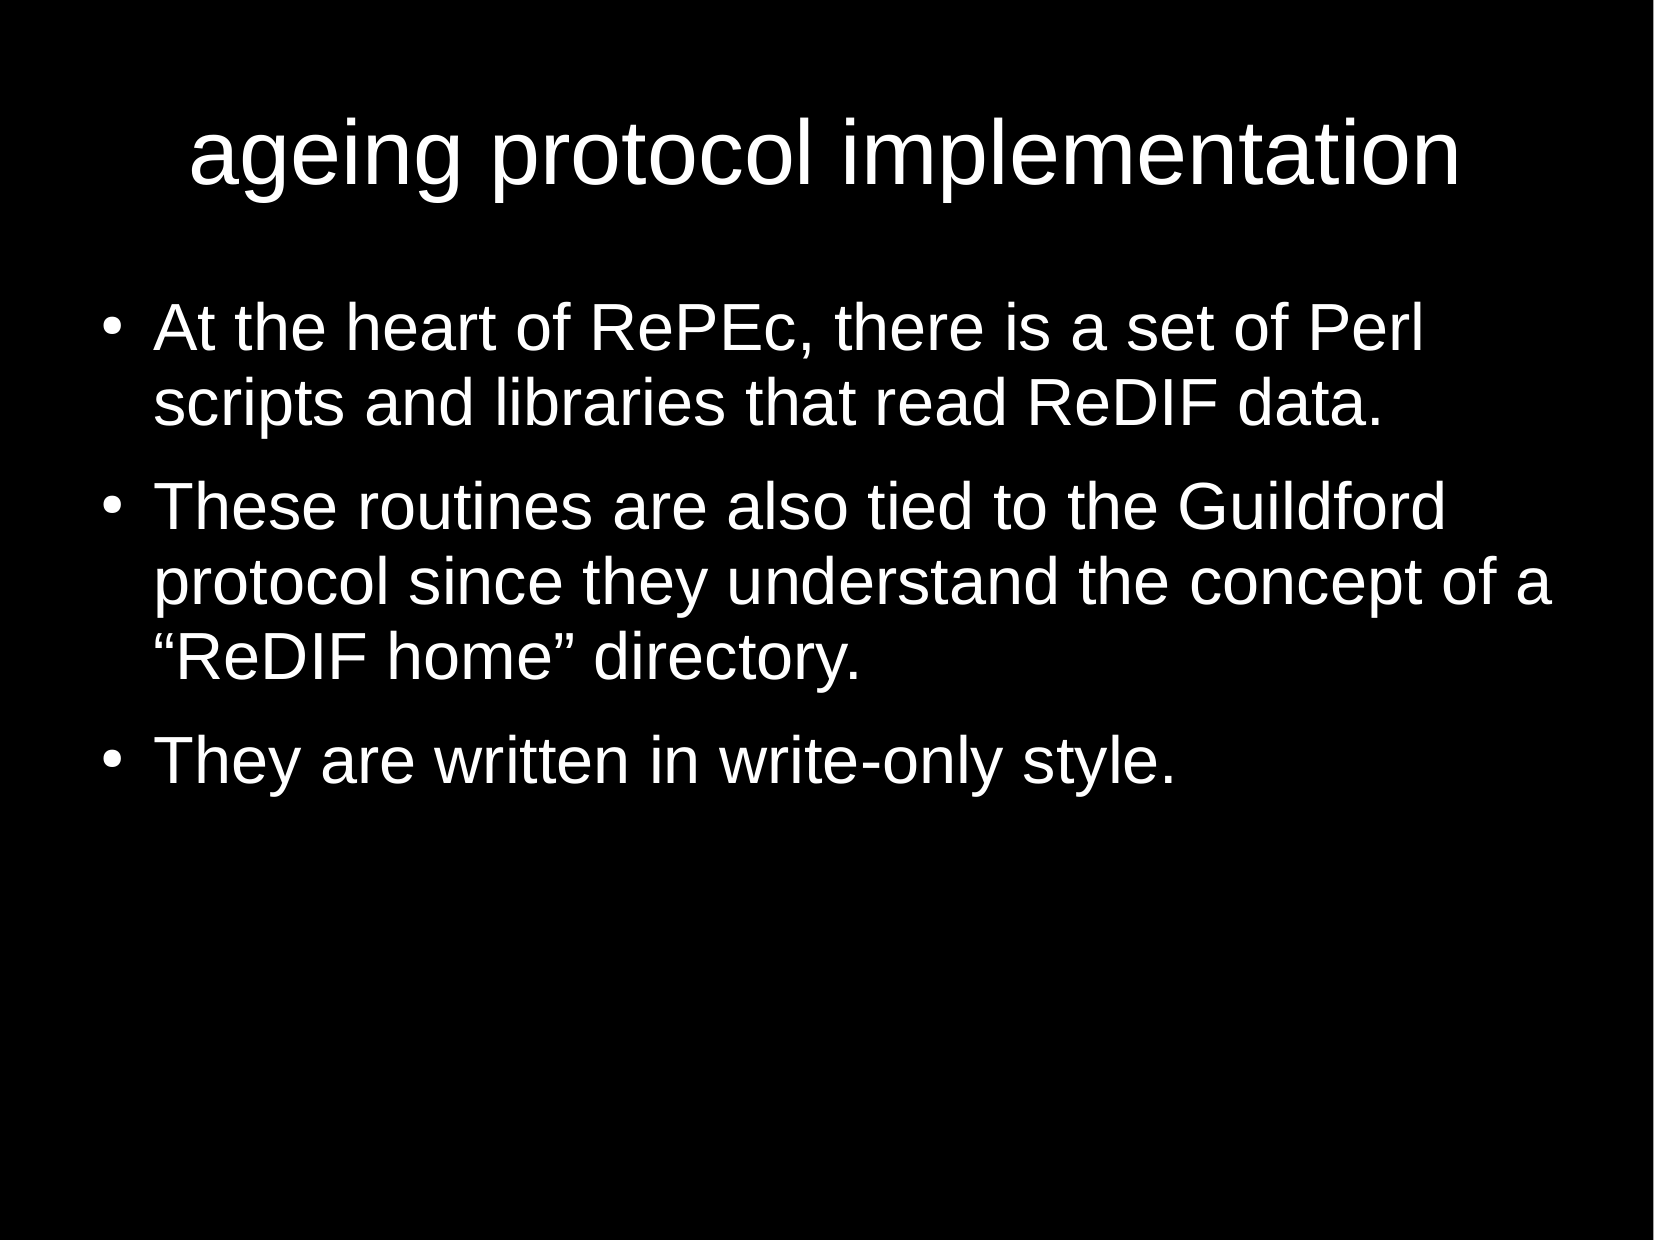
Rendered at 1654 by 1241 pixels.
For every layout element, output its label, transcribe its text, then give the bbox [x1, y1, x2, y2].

list At the heart of RePEc, there is a set of Perl scripts and libraries that read ReDIF data. These routines are also tied to the Guildford protocol since they understand the concept of a “ReDIF home” directory. They are written in write-only style. [82, 290, 1571, 1010]
title ageing protocol implementation [82, 49, 1571, 257]
